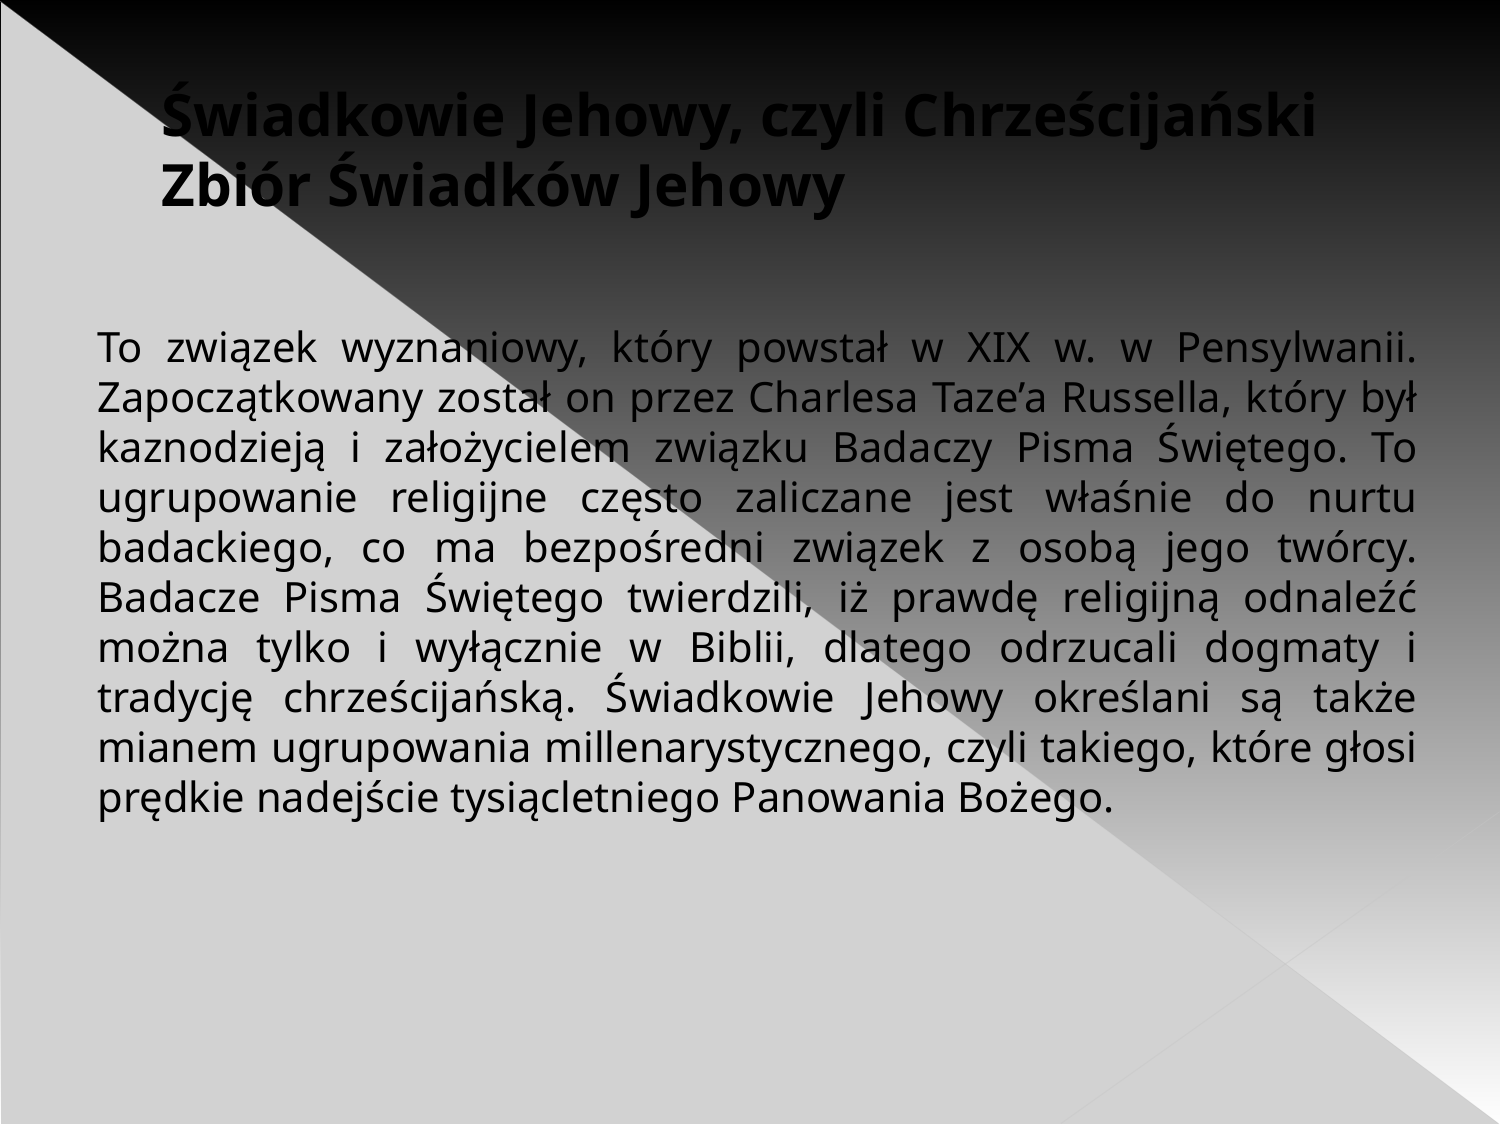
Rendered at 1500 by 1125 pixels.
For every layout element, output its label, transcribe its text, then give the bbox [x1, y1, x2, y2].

list To związek wyznaniowy, który powstał w XIX w. w Pensylwanii. Zapoczątkowany został on przez Charlesa Taze’a Russella, który był kaznodzieją i założycielem związku Badaczy Pisma Świętego. To ugrupowanie religijne często zaliczane jest właśnie do nurtu badackiego, co ma bezpośredni związek z osobą jego twórcy. Badacze Pisma Świętego twierdzili, iż prawdę religijną odnaleźć można tylko i wyłącznie w Biblii, dlatego odrzucali dogmaty i tradycję chrześcijańską. Świadkowie Jehowy określani są także mianem ugrupowania millenarystycznego, czyli takiego, które głosi prędkie nadejście tysiącletniego Panowania Bożego. [82, 313, 1433, 839]
title Świadkowie Jehowy, czyli Chrześcijański Zbiór Świadków Jehowy [67, 70, 1418, 301]
